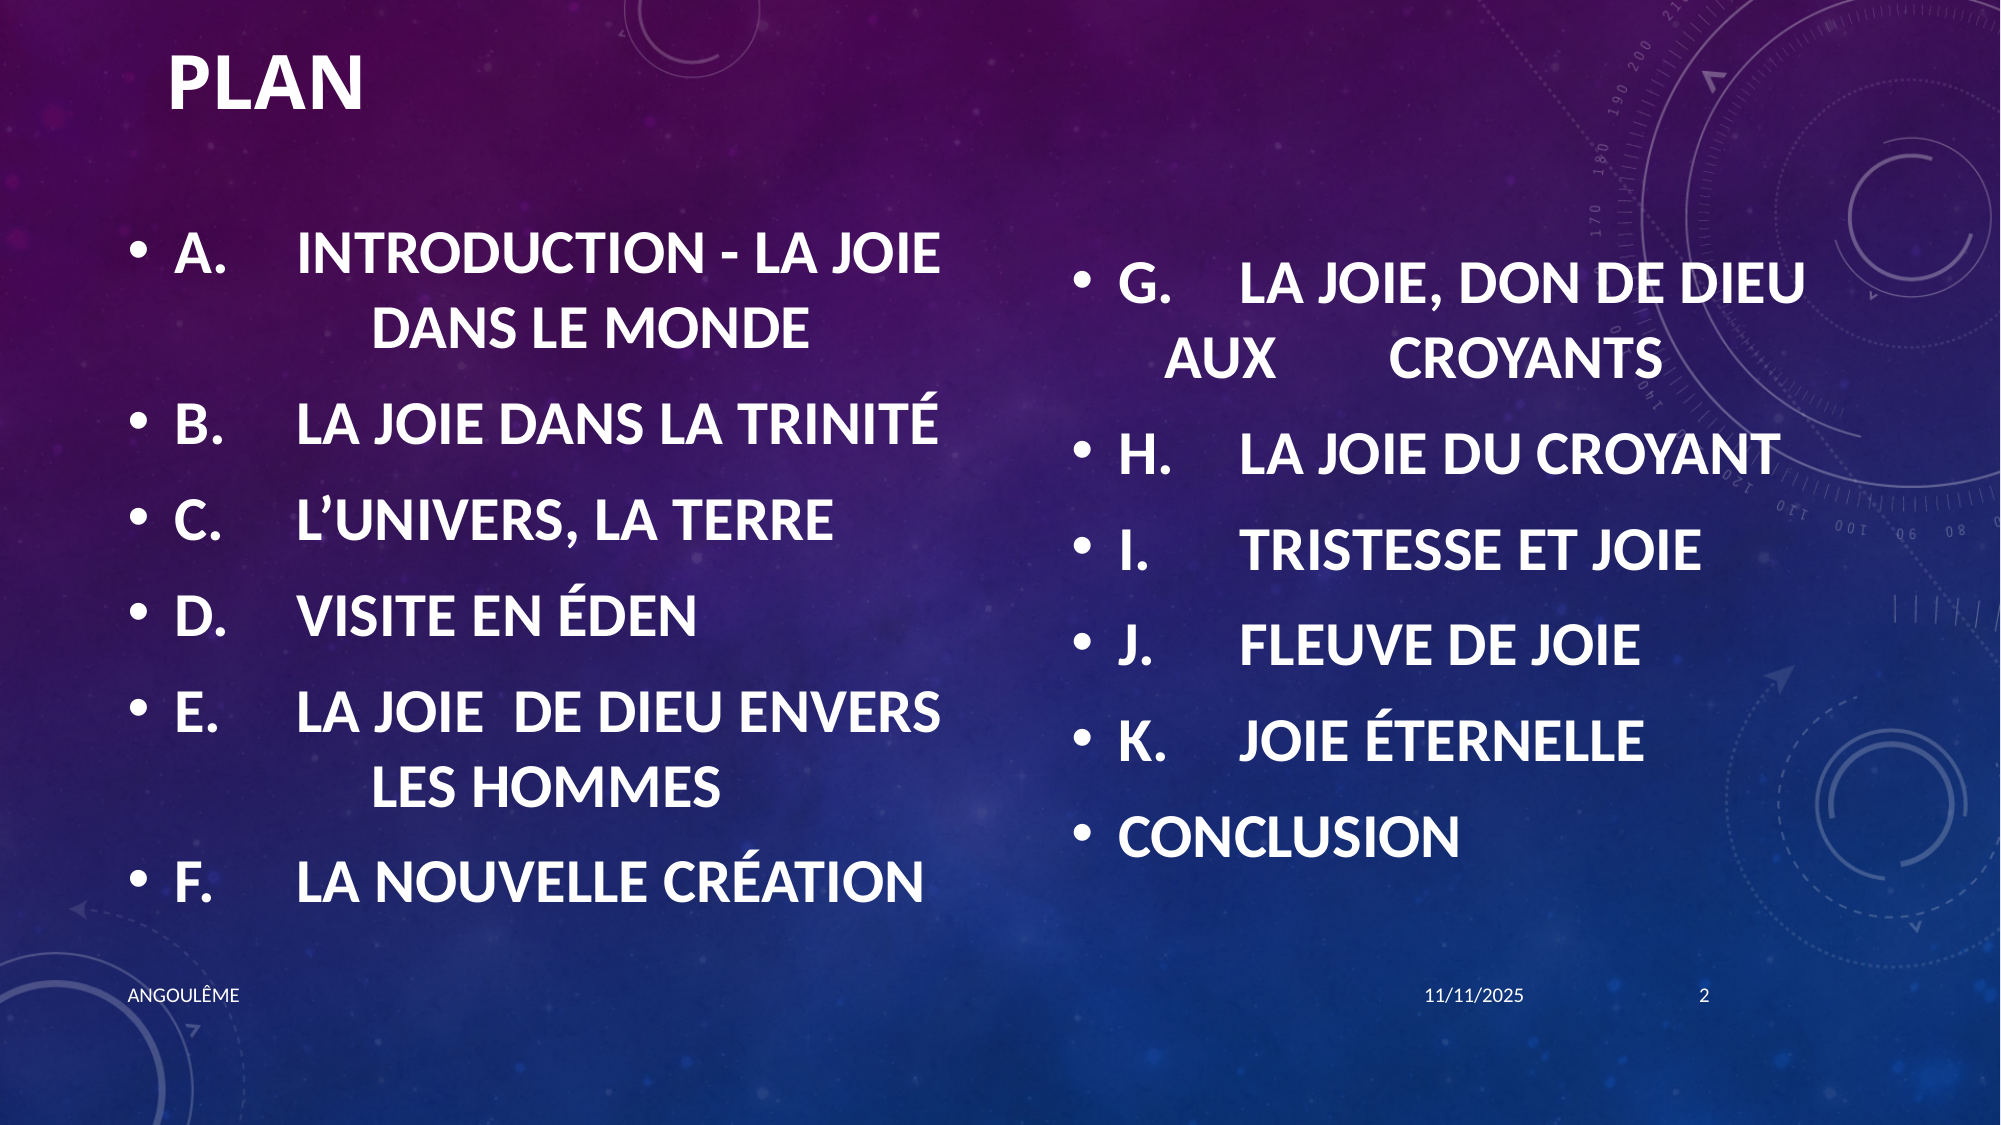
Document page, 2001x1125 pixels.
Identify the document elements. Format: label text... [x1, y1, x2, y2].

text_box G. LA JOIE, DON DE DIEU AUX CROYANTS H. LA JOIE DU CROYANT I. TRISTESSE ET JOIE J. FLEUVE DE JOIE K. JOIE ÉTERNELLE CONCLUSION [1056, 158, 1944, 953]
text_box 11/11/2025 [1409, 963, 1672, 1026]
text_box [1684, 963, 1775, 1026]
list A. INTRODUCTION - LA JOIE DANS LE MONDE B. LA JOIE DANS LA TRINITÉ C. L’UNIVERS, LA TERRE D. VISITE EN ÉDEN E. LA JOIE DE DIEU ENVERS LES HOMMES F. LA NOUVELLE CRÉATION [112, 196, 1000, 931]
text_box ANGOULÊME [112, 963, 1397, 1026]
title plan [0, 0, 2000, 159]
